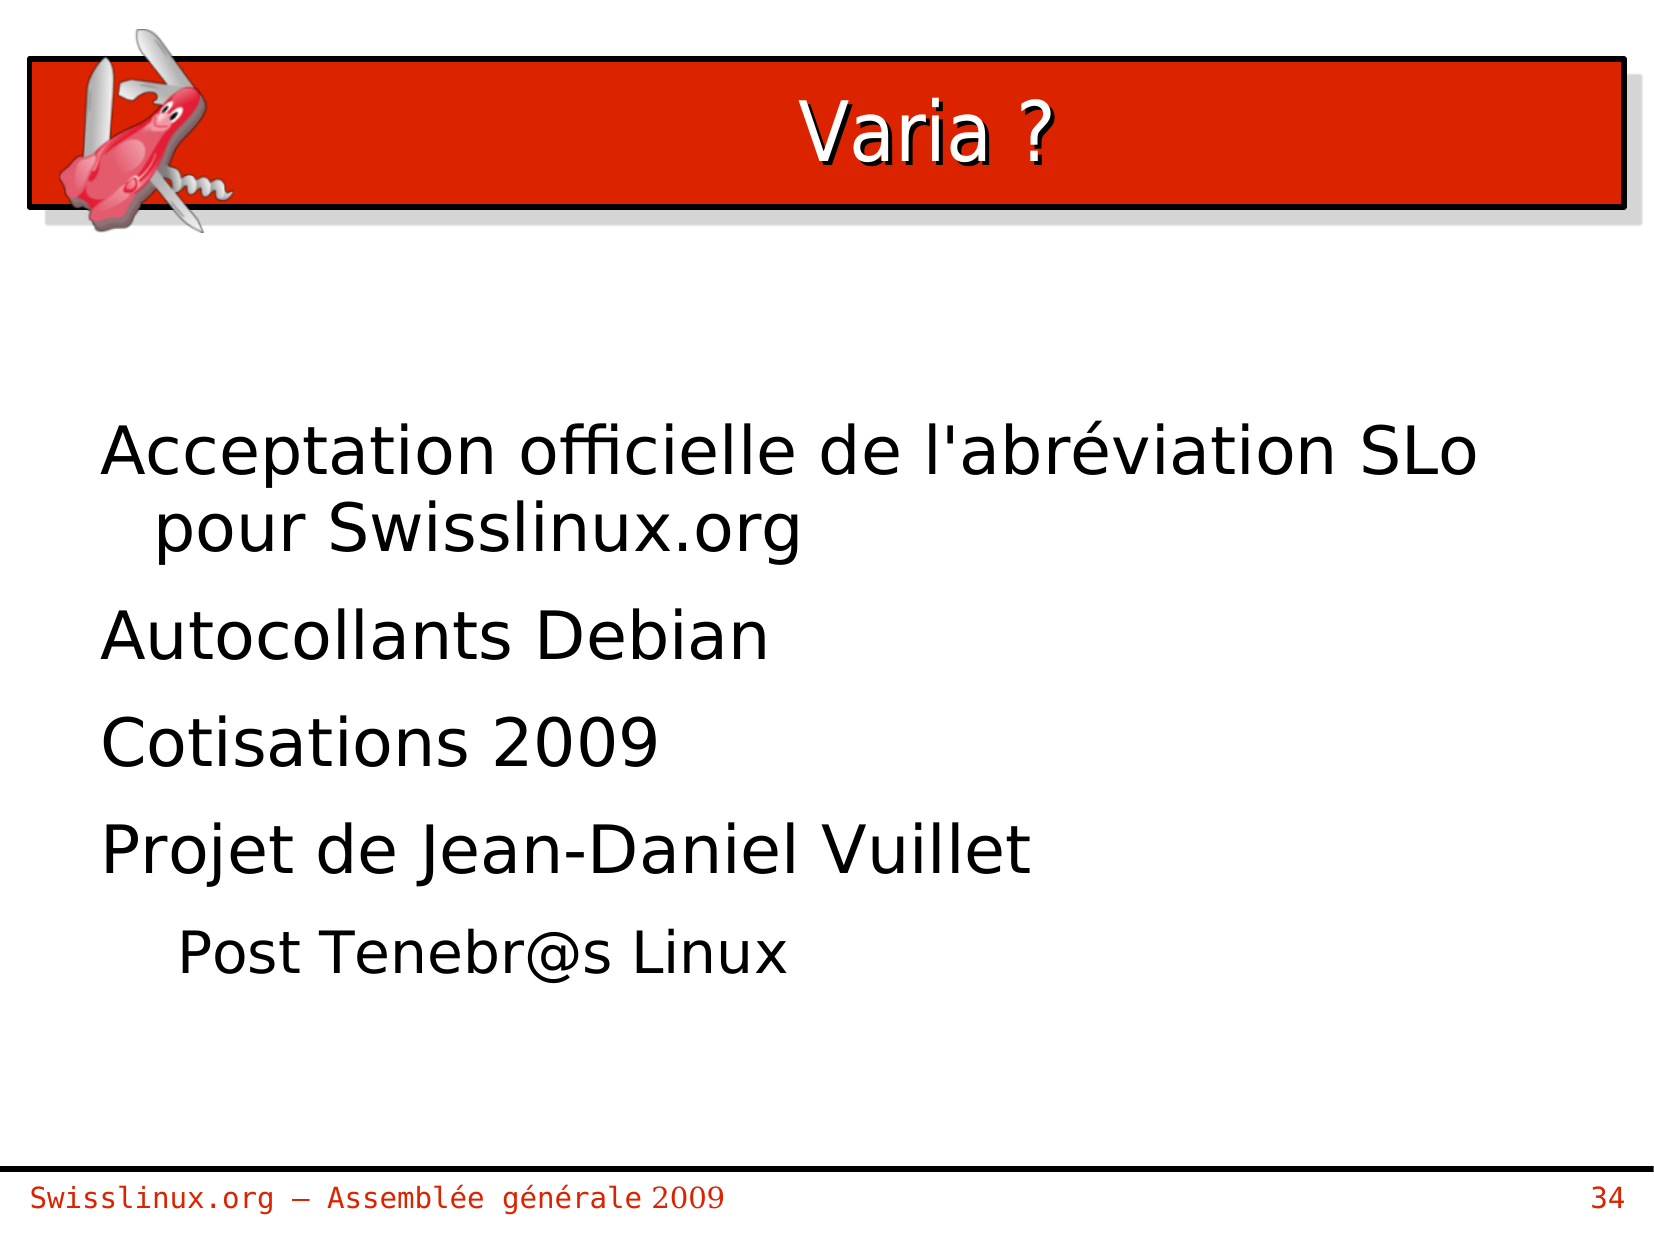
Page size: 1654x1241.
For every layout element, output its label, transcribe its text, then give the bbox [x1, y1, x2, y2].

title Varia ? [259, 84, 1595, 182]
picture [59, 29, 234, 233]
list Acceptation officielle de l'abréviation SLo pour Swisslinux.org Autocollants Debian Cotisations 2009 Projet de Jean-Daniel Vuillet Post Tenebr@s Linux [82, 297, 1571, 1102]
